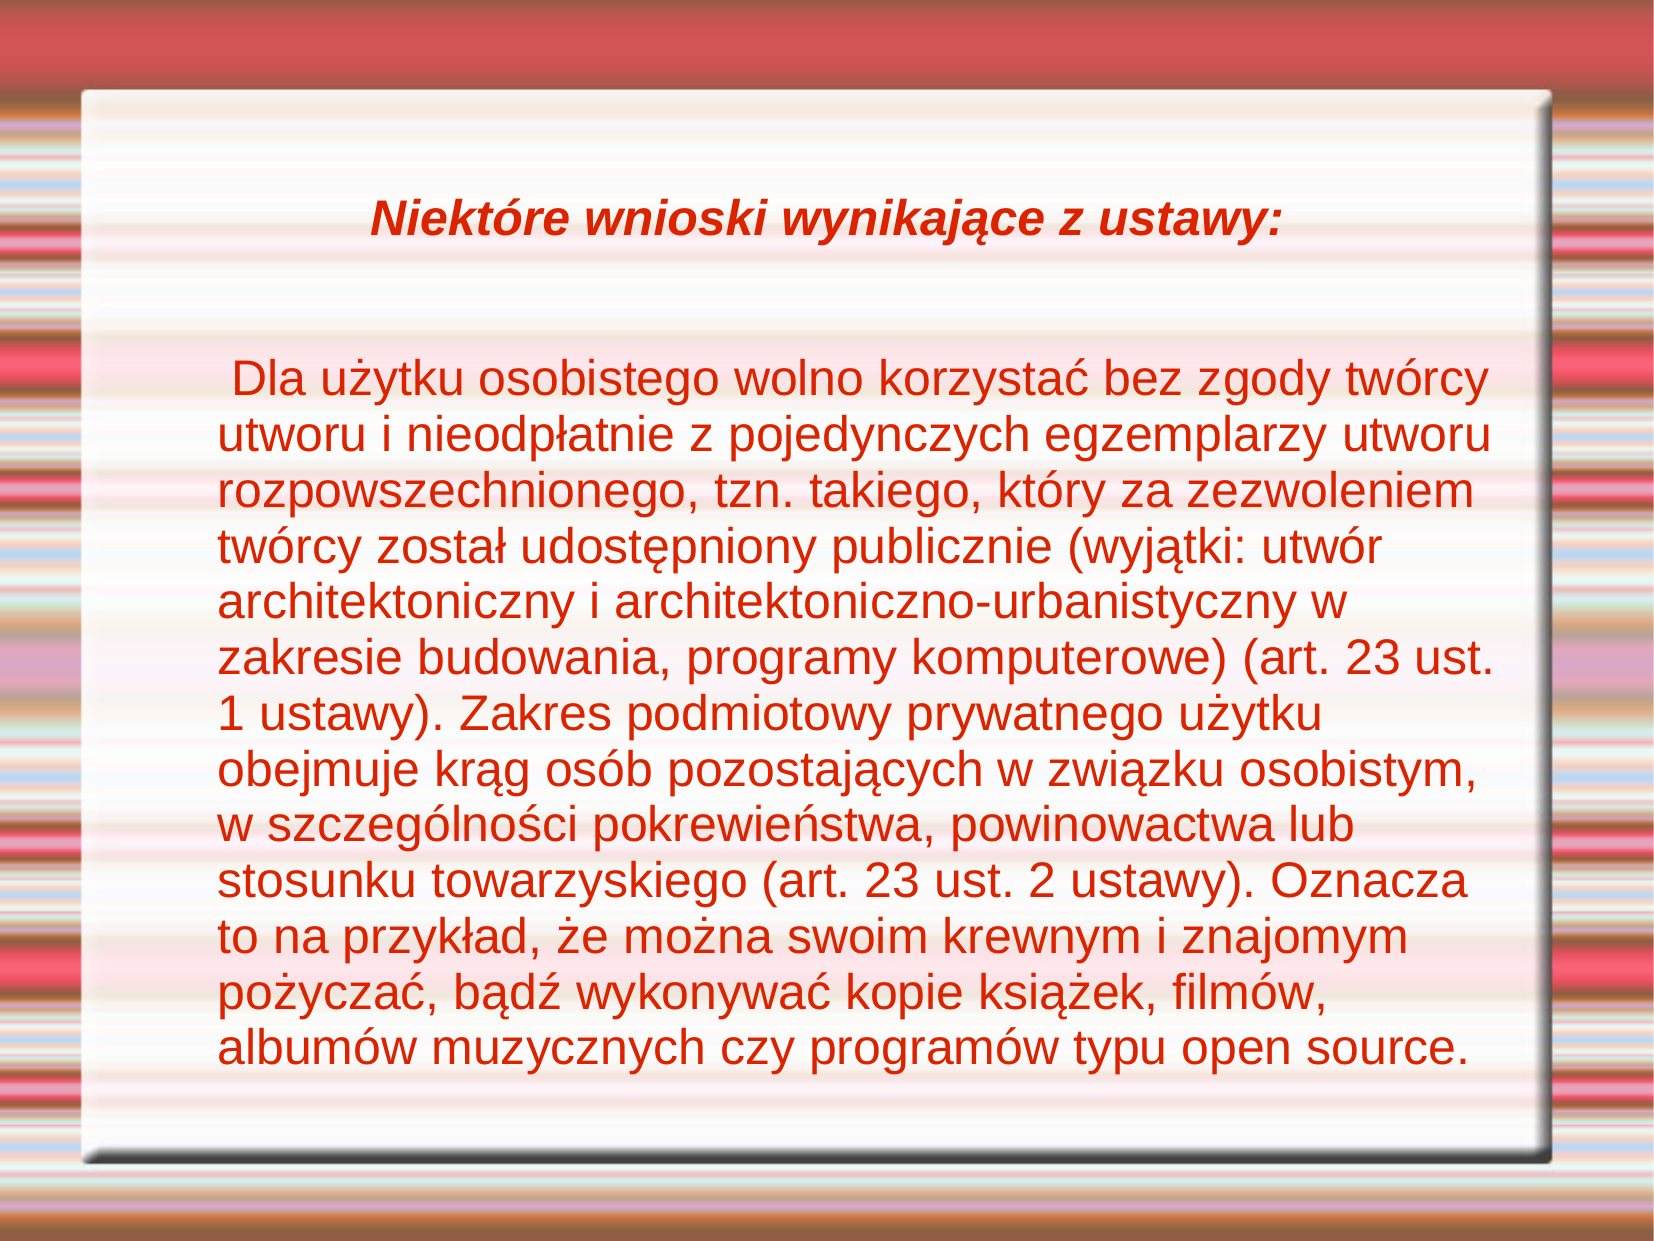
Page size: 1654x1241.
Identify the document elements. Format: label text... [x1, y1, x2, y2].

picture [0, 0, 1654, 1241]
title Niektóre wnioski wynikające z ustawy: [121, 114, 1534, 322]
list Dla użytku osobistego wolno korzystać bez zgody twórcy utworu i nieodpłatnie z pojedynczych egzemplarzy utworu rozpowszechnionego, tzn. takiego, który za zezwoleniem twórcy został udostępniony publicznie (wyjątki: utwór architektoniczny i architektoniczno-urbanistyczny w zakresie budowania, programy komputerowe) (art. 23 ust. 1 ustawy). Zakres podmiotowy prywatnego użytku obejmuje krąg osób pozostających w związku osobistym, w szczególności pokrewieństwa, powinowactwa lub stosunku towarzyskiego (art. 23 ust. 2 ustawy). Oznacza to na przykład, że można swoim krewnym i znajomym pożyczać, bądź wykonywać kopie książek, filmów, albumów muzycznych czy programów typu open source. [134, 350, 1516, 1133]
